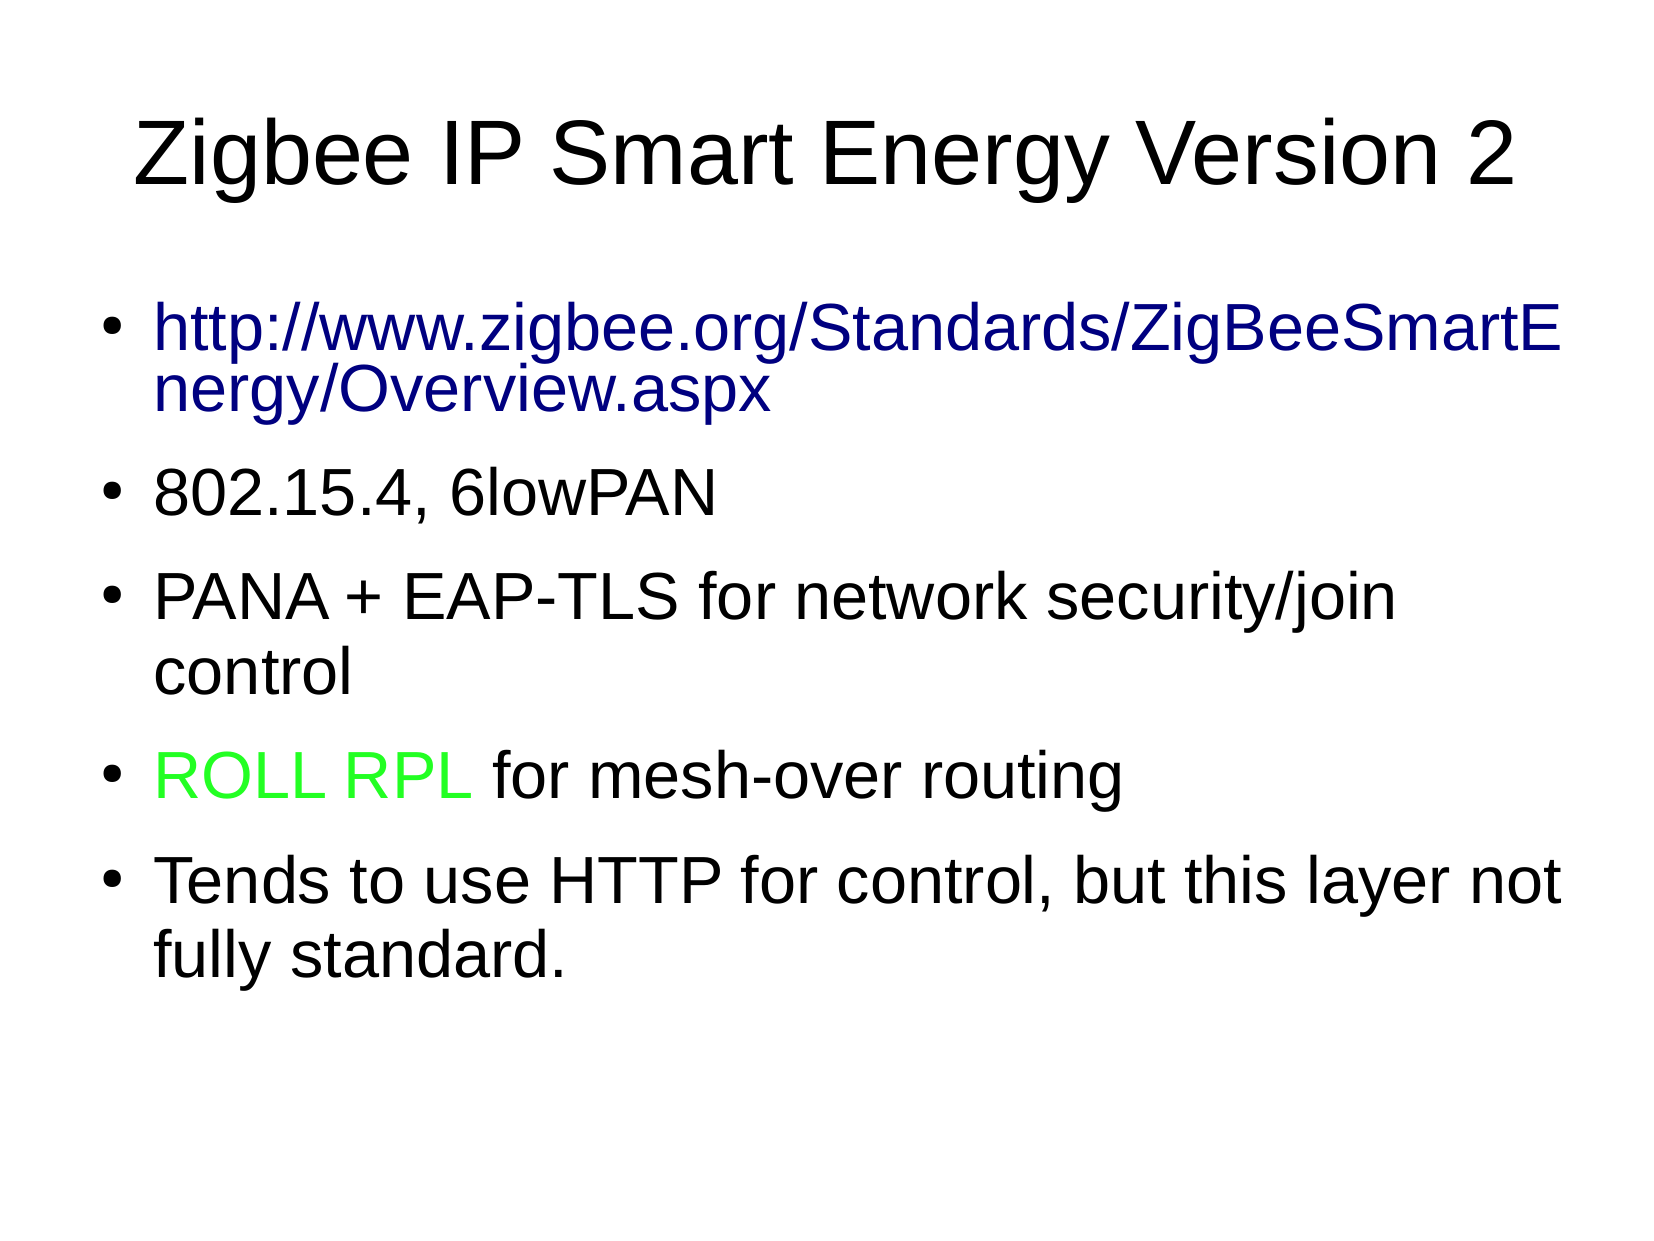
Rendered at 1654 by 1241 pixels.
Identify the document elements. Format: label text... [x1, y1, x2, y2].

title Zigbee IP Smart Energy Version 2 [82, 49, 1571, 257]
list http://www.zigbee.org/Standards/ZigBeeSmartEnergy/Overview.aspx 802.15.4, 6lowPAN PANA + EAP-TLS for network security/join control ROLL RPL for mesh-over routing Tends to use HTTP for control, but this layer not fully standard. [82, 290, 1571, 1010]
